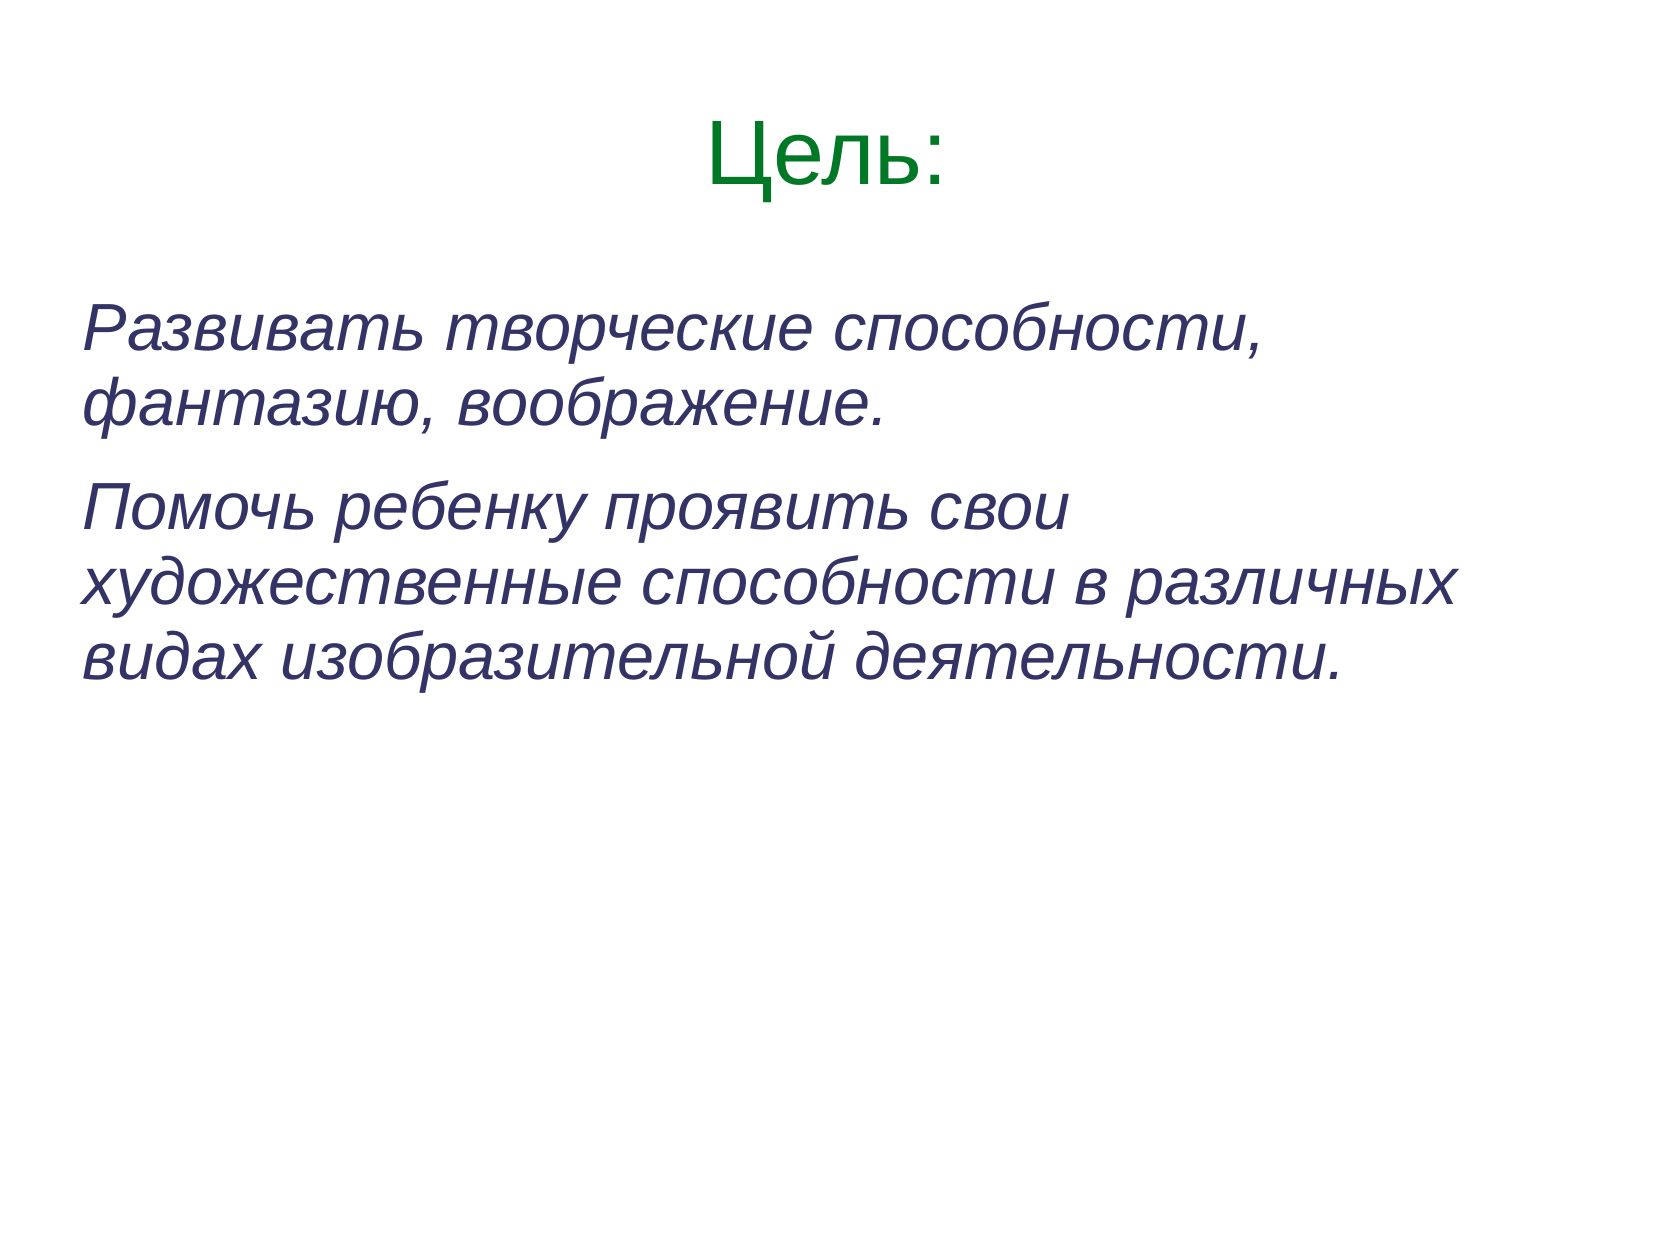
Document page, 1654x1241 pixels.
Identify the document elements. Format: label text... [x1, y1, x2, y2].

list Развивать творческие способности, фантазию, воображение. Помочь ребенку проявить свои художественные способности в различных видах изобразительной деятельности. [82, 290, 1571, 1109]
title Цель: [82, 49, 1571, 257]
